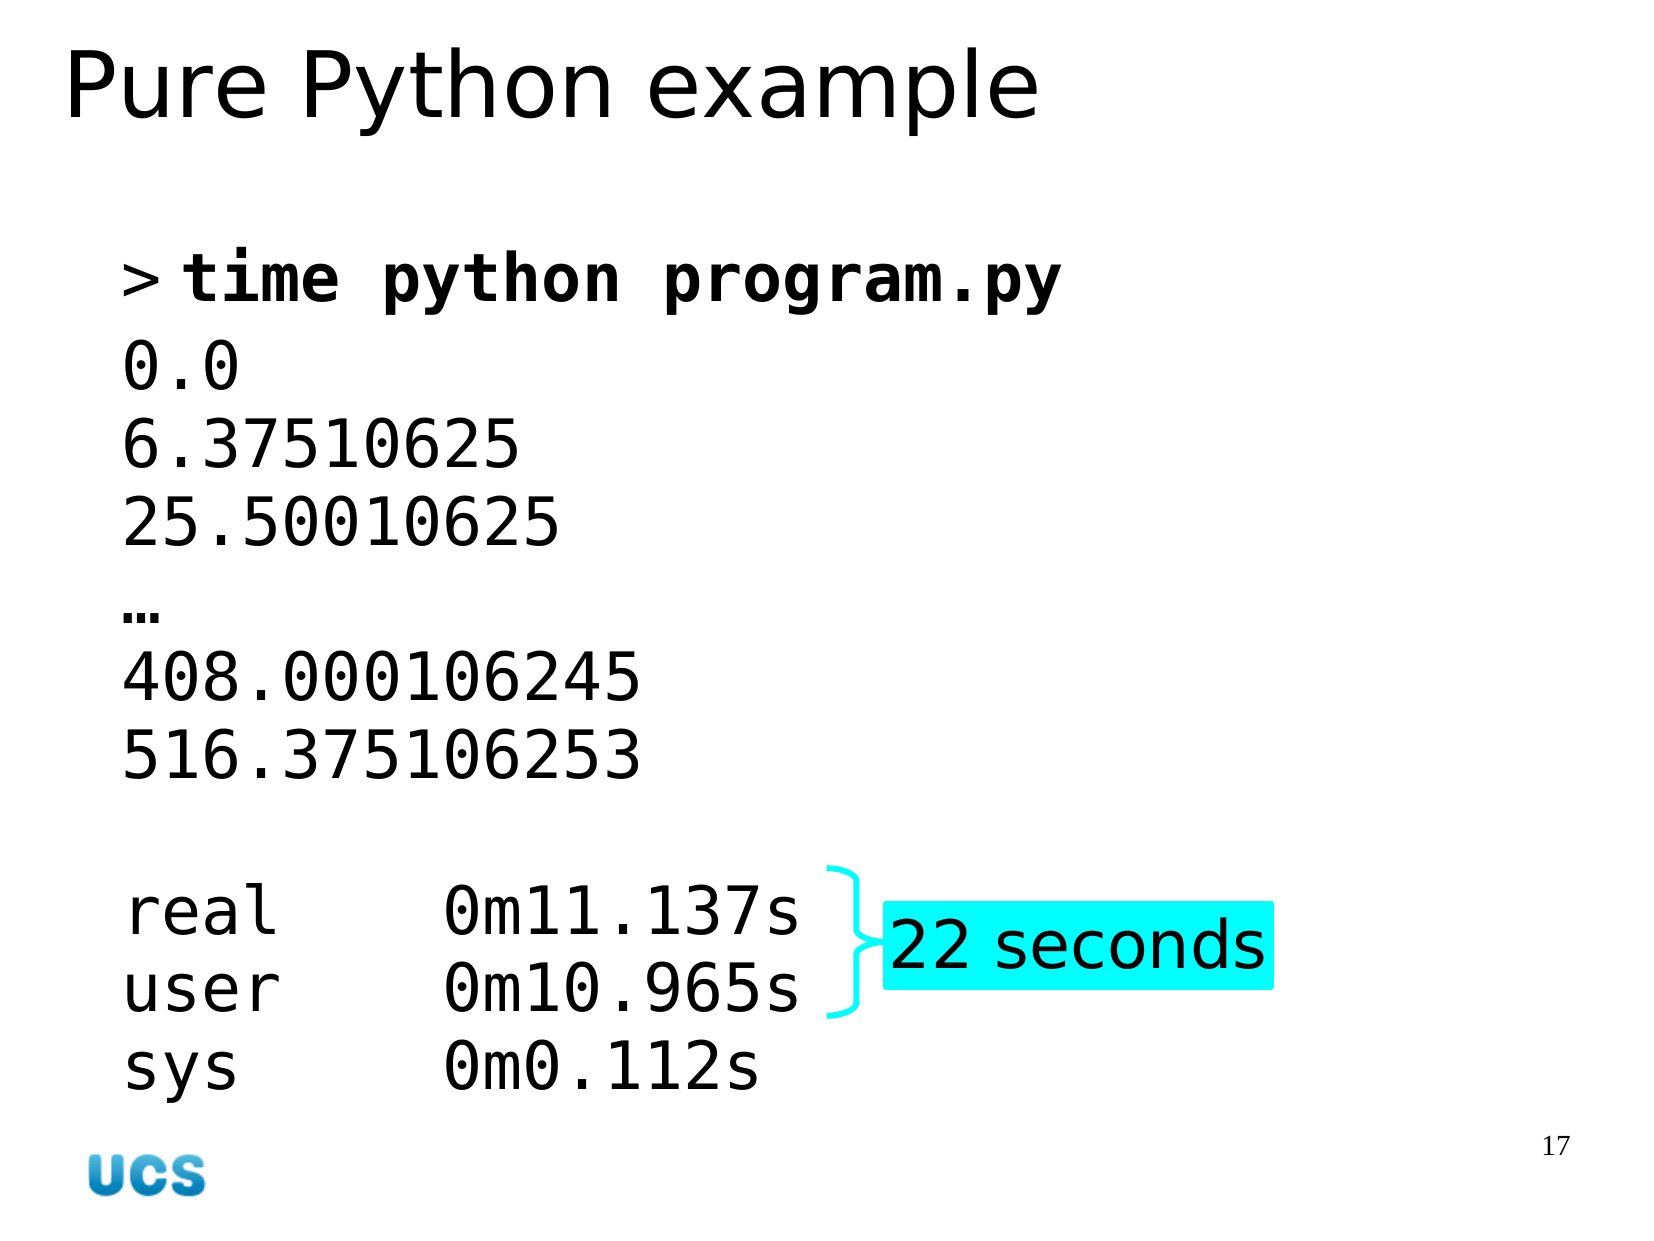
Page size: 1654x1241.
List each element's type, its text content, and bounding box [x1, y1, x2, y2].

text_box time python program.py [177, 236, 1069, 321]
text_box > [118, 236, 165, 321]
text_box Pure Python example [59, 29, 1047, 143]
picture [88, 1153, 206, 1198]
text_box 0.0 6.37510625 25.50010625 … 408.000106245 516.375106253 real 0m11.137s user 0m10.965s sys 0m0.112s [118, 324, 809, 1109]
text_box 22 seconds [885, 903, 1271, 988]
